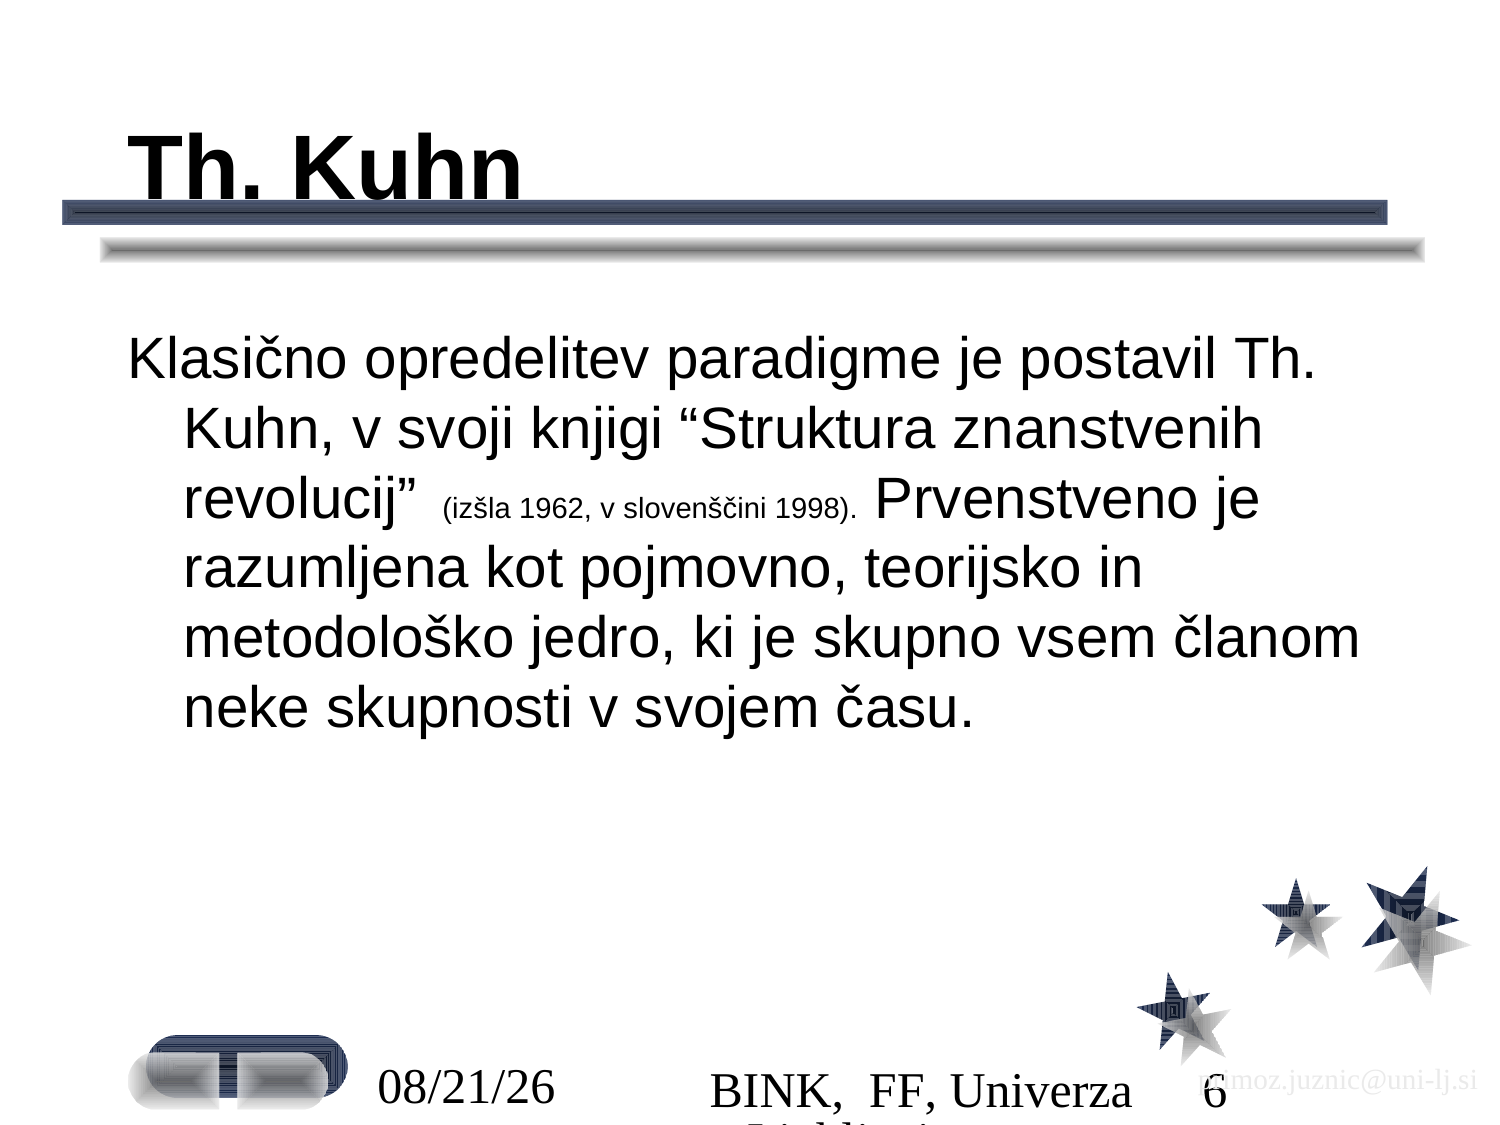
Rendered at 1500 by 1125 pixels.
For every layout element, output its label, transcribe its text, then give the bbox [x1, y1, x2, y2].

list Klasično opredelitev paradigme je postavil Th. Kuhn, v svoji knjigi “Struktura znanstvenih revolucij” (izšla 1962, v slovenščini 1998). Prvenstveno je razumljena kot pojmovno, teorijsko in metodološko jedro, ki je skupno vsem članom neke skupnosti v svojem času. [112, 312, 1388, 988]
title Th. Kuhn [112, 37, 1388, 225]
